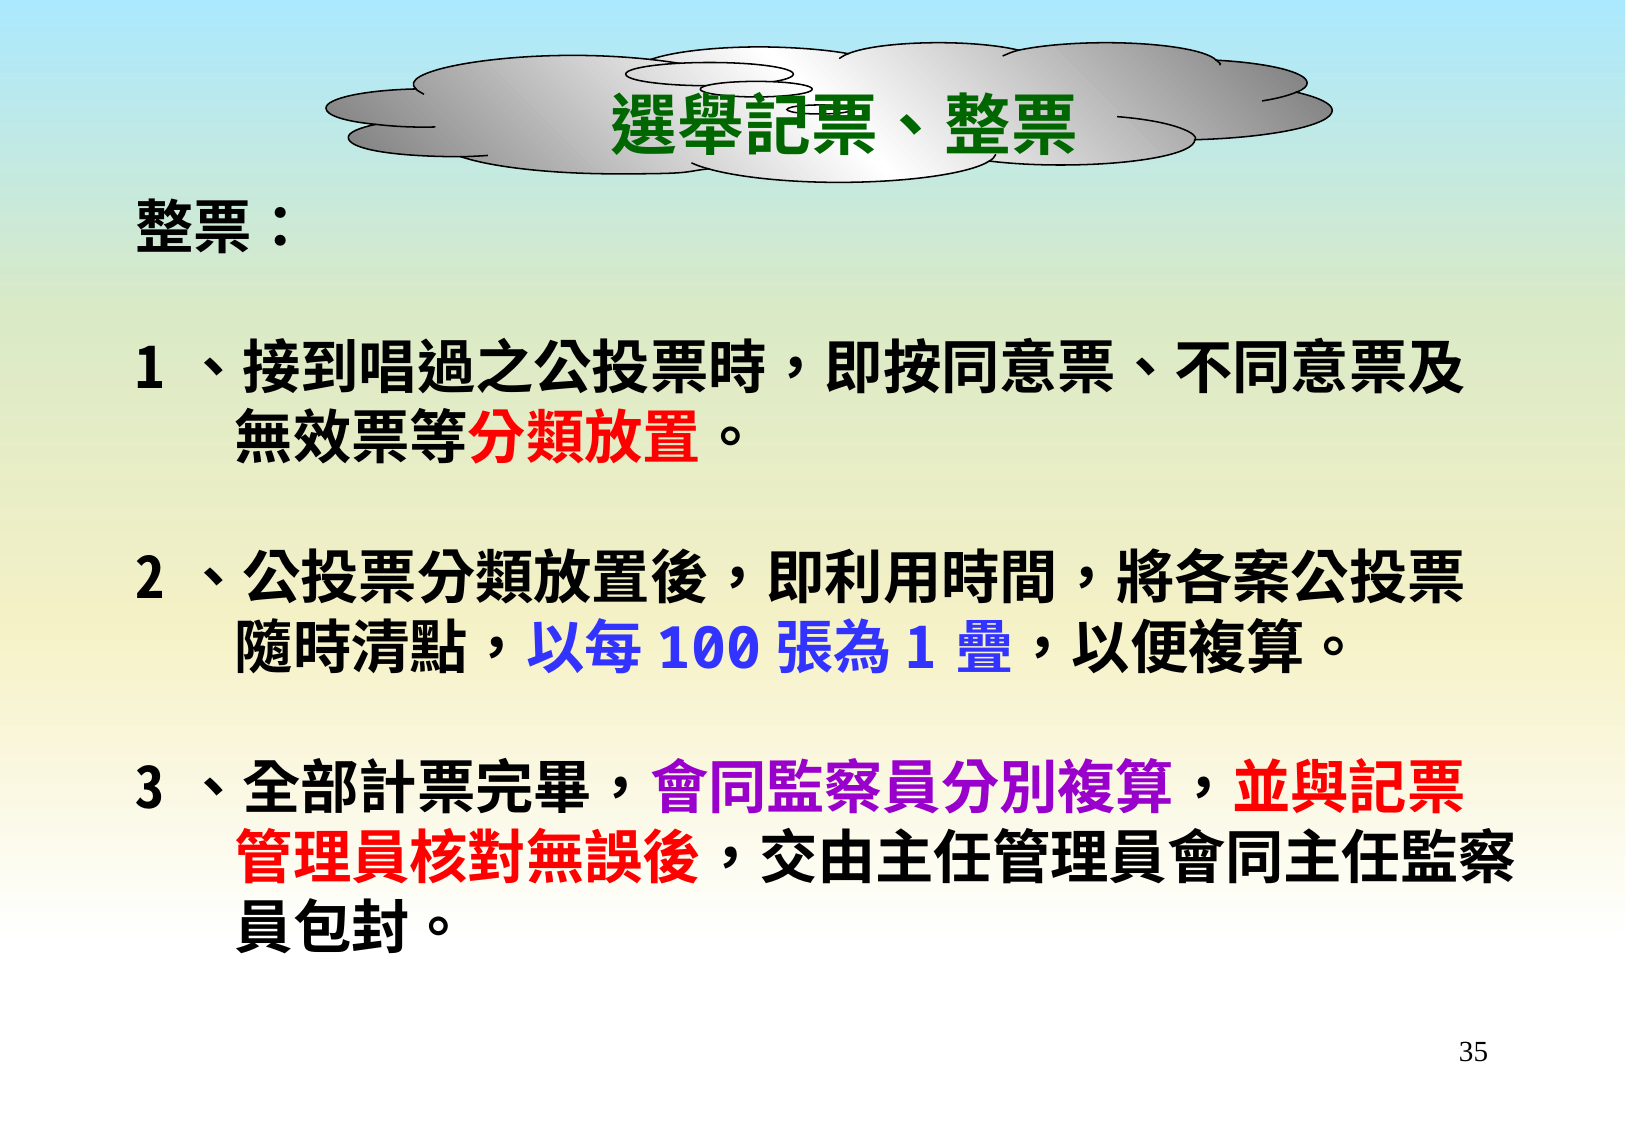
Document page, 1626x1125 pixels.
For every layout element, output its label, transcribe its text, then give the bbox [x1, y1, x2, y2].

text_box 35 [1164, 1025, 1504, 1101]
picture [0, 0, 1626, 1125]
text_box 選舉記票、整票 [325, 42, 1333, 183]
text_box 整票： 1、接到唱過之公投票時，即按同意票、不同意票及無效票等分類放置。 2、公投票分類放置後，即利用時間，將各案公投票隨時清點，以每100張為1疊，以便複算。 3、全部計票完畢，會同監察員分別複算，並與記票管理員核對無誤後，交由主任管理員會同主任監察員包封。 [120, 182, 1538, 968]
